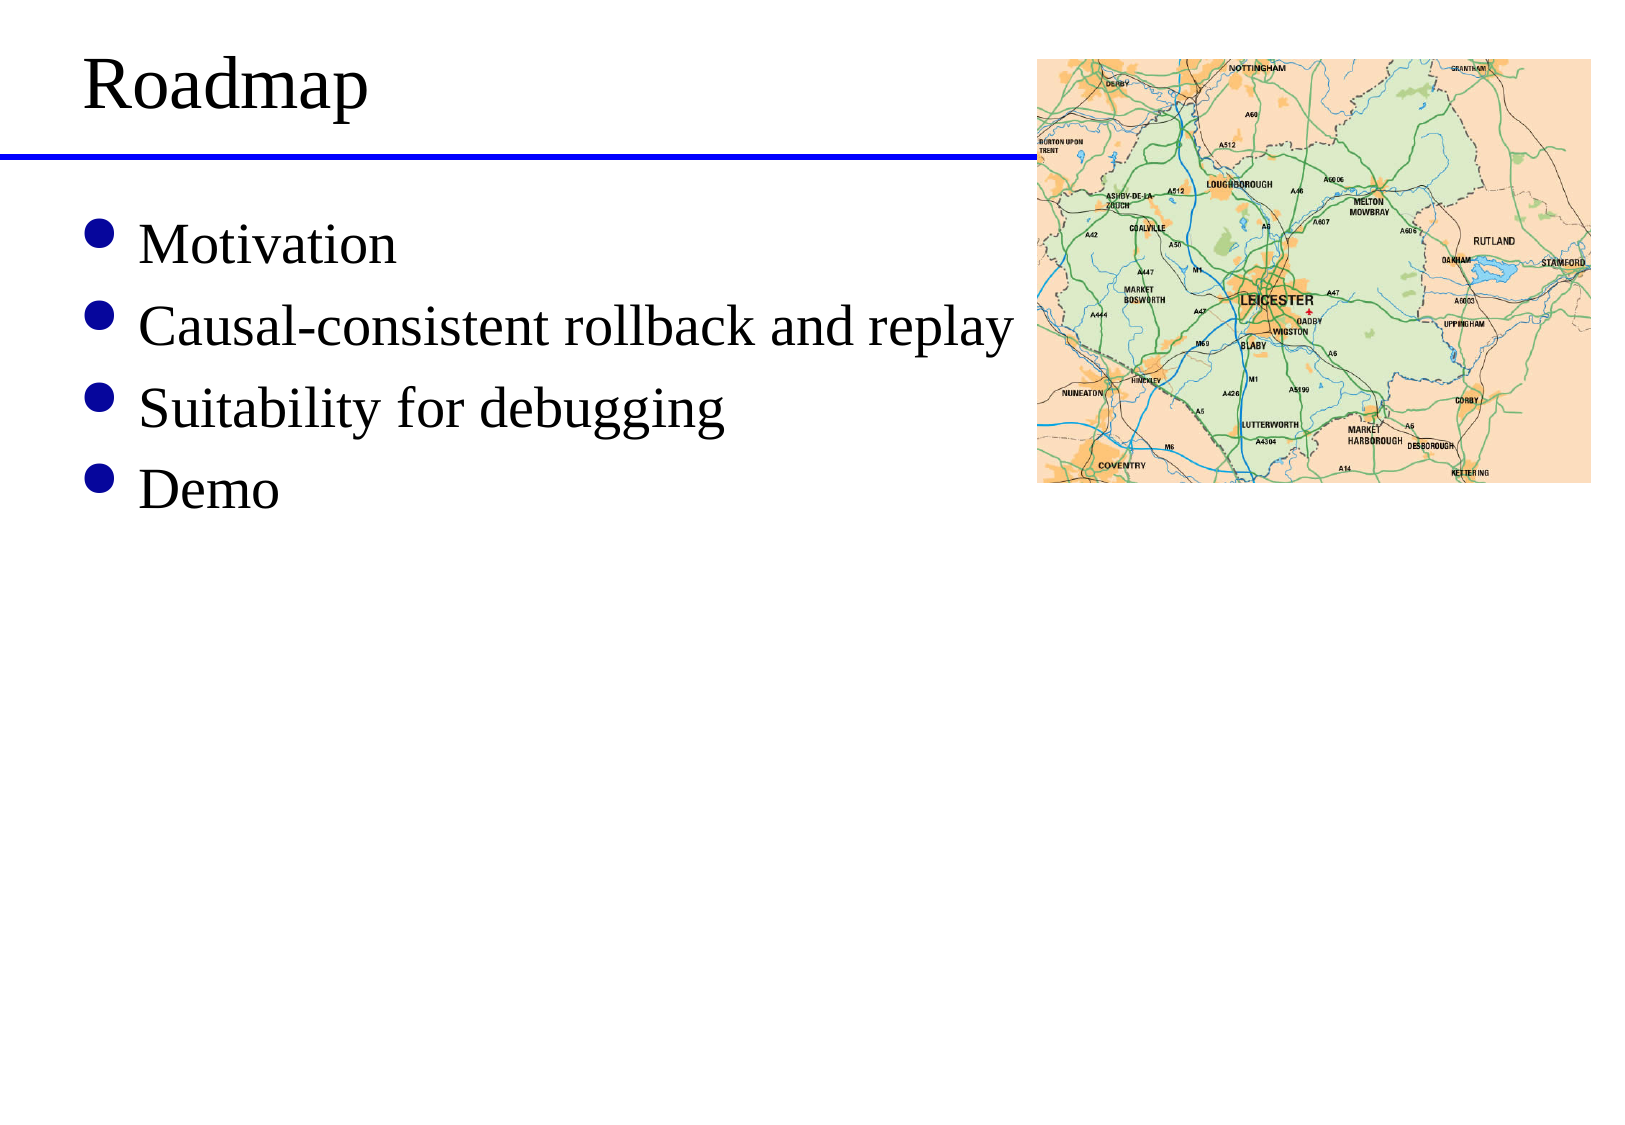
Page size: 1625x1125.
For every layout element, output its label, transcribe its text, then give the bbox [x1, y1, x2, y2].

picture [1037, 59, 1591, 483]
list Motivation Causal-consistent rollback and replay Suitability for debugging Demo [67, 198, 1478, 1061]
title Roadmap [67, 27, 1544, 131]
